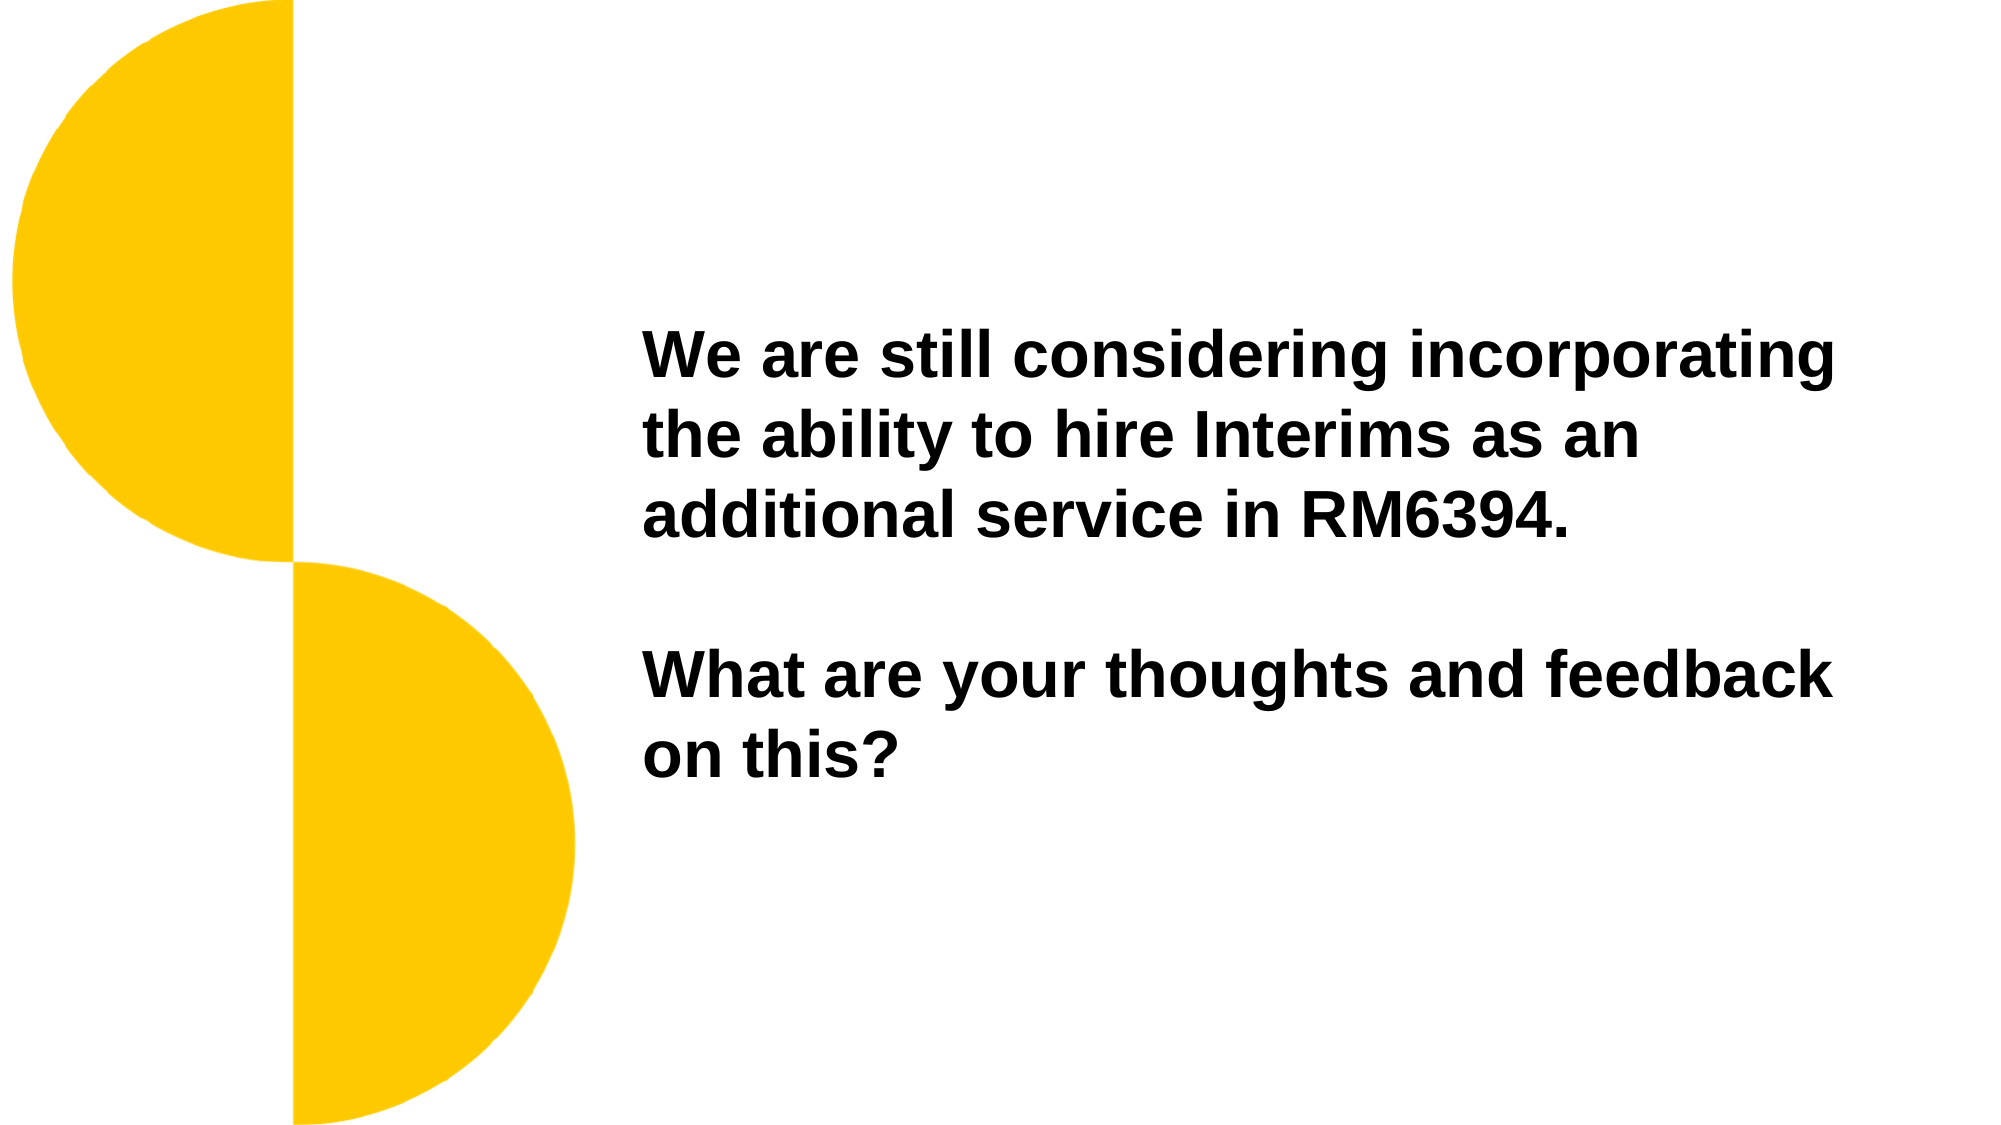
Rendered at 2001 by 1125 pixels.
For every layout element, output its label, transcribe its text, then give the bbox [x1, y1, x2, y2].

text_box We are still considering incorporating the ability to hire Interims as an additional service in RM6394. What are your thoughts and feedback on this? [642, 310, 1845, 815]
